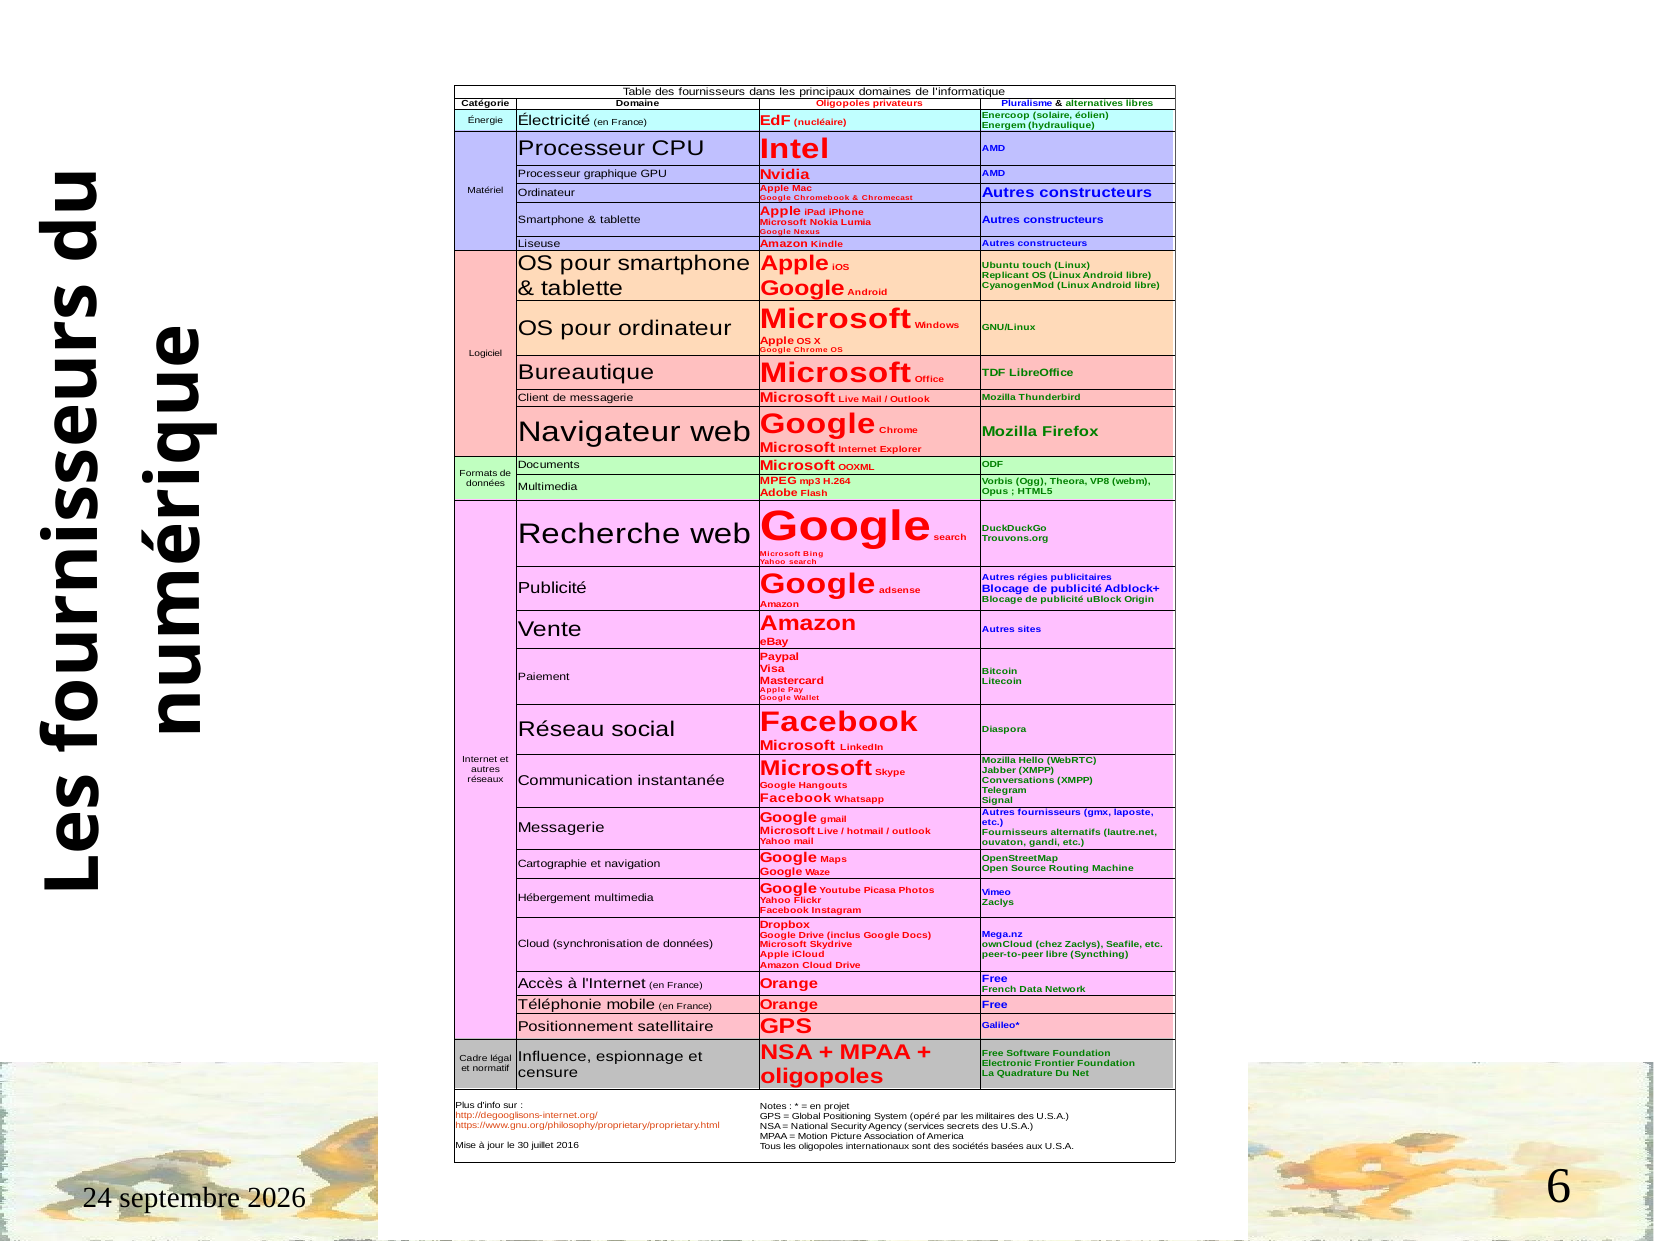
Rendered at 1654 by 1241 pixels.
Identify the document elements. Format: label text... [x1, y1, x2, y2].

title Les fournisseurs du numérique [29, 0, 209, 1064]
picture [0, 8, 1654, 1241]
